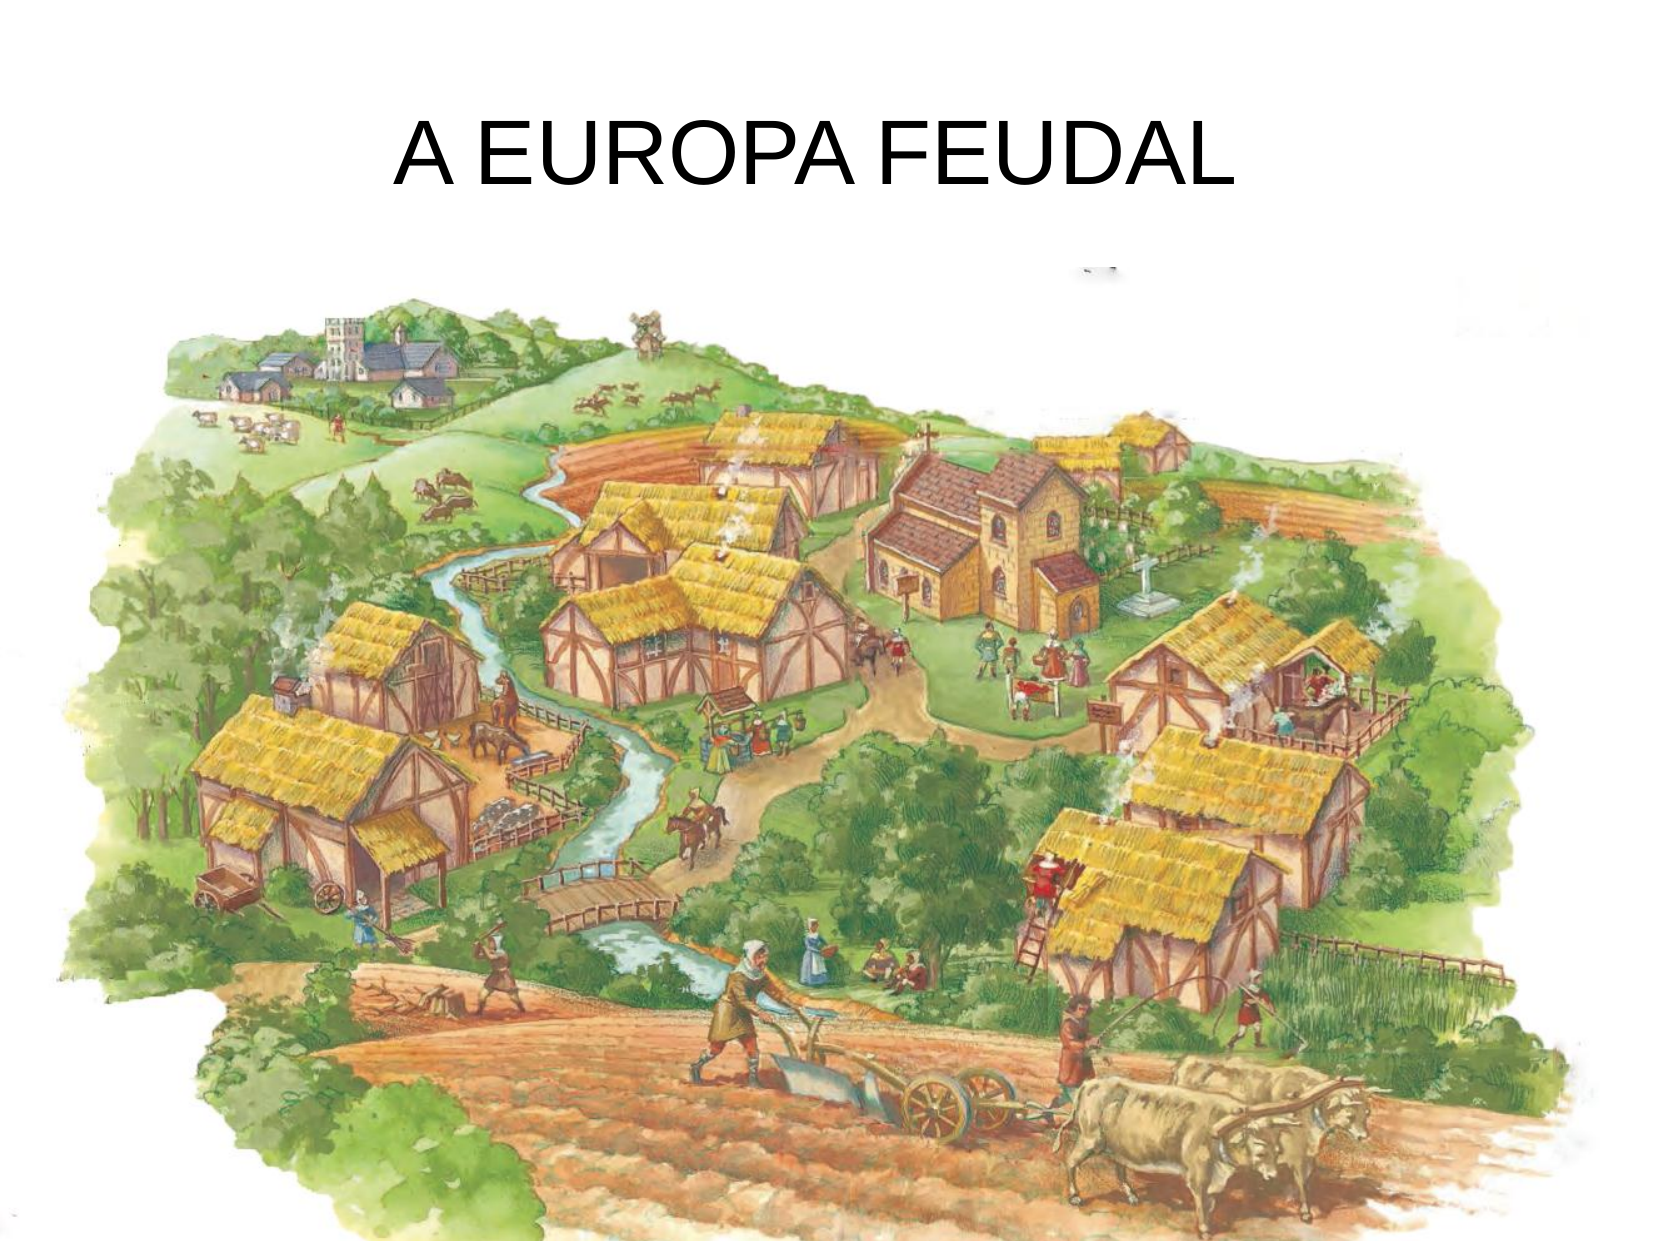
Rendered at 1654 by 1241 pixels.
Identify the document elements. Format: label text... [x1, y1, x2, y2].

picture [0, 267, 1653, 1241]
title A EUROPA FEUDAL [82, 49, 1571, 257]
